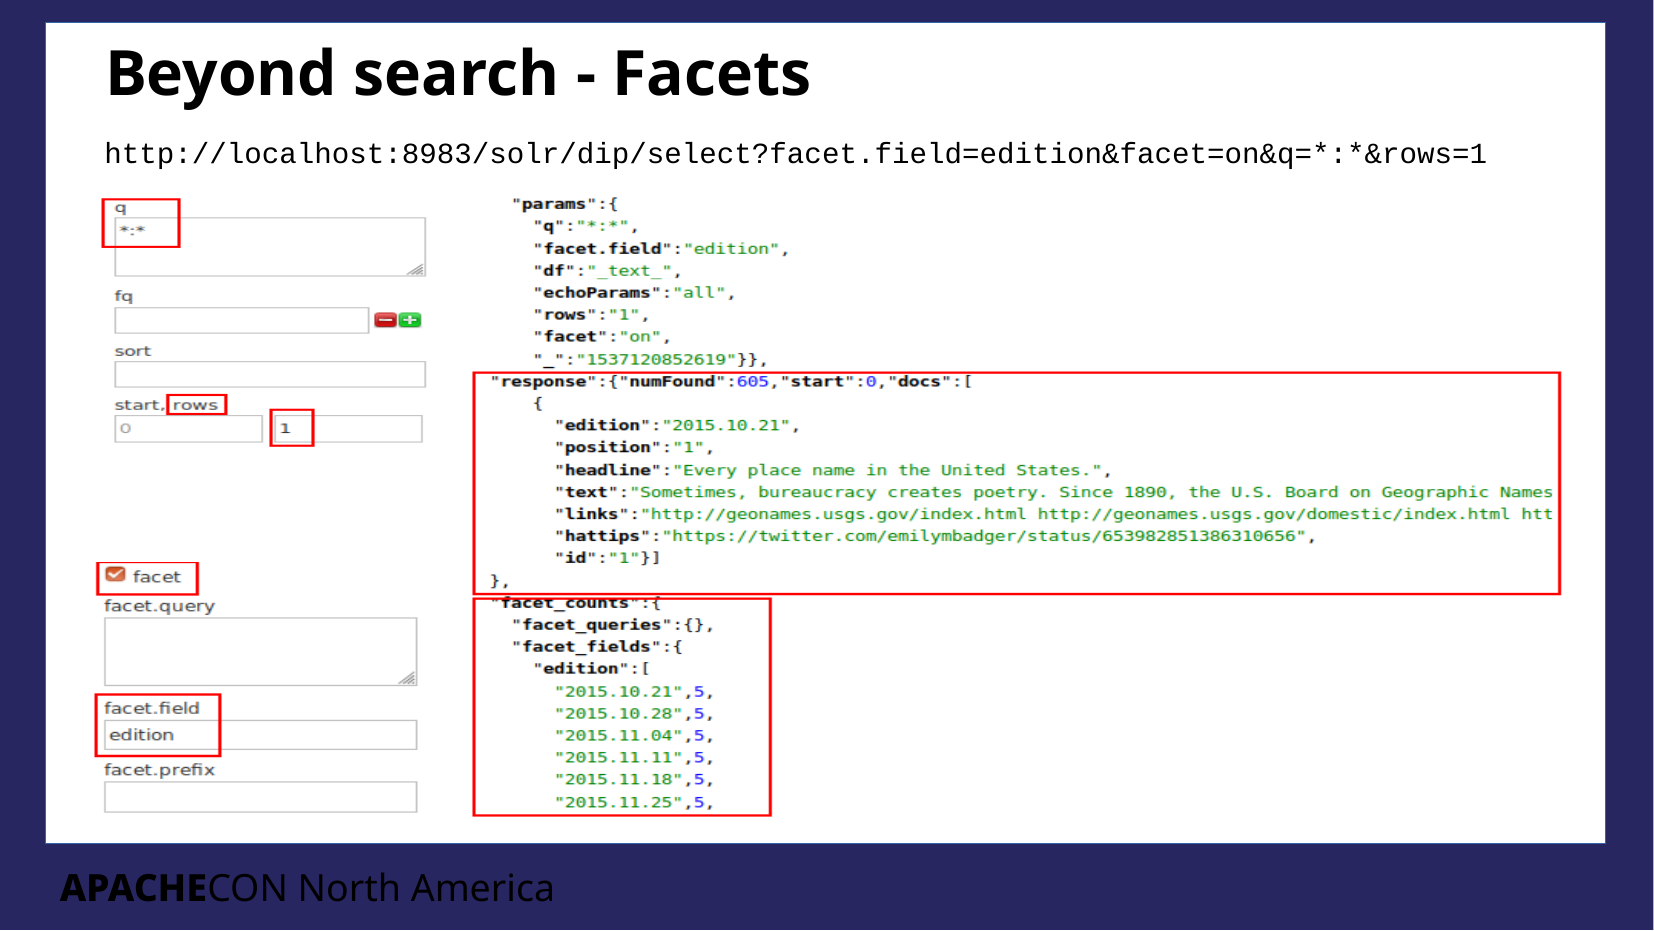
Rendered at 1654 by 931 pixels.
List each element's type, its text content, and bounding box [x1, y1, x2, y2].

text_box http://localhost:8983/solr/dip/select?facet.field=edition&facet=on&q=*:*&rows=1 [89, 132, 1576, 180]
title Beyond search - Facets [105, 32, 1546, 110]
picture [462, 194, 1566, 819]
picture [90, 562, 429, 820]
picture [97, 193, 436, 451]
